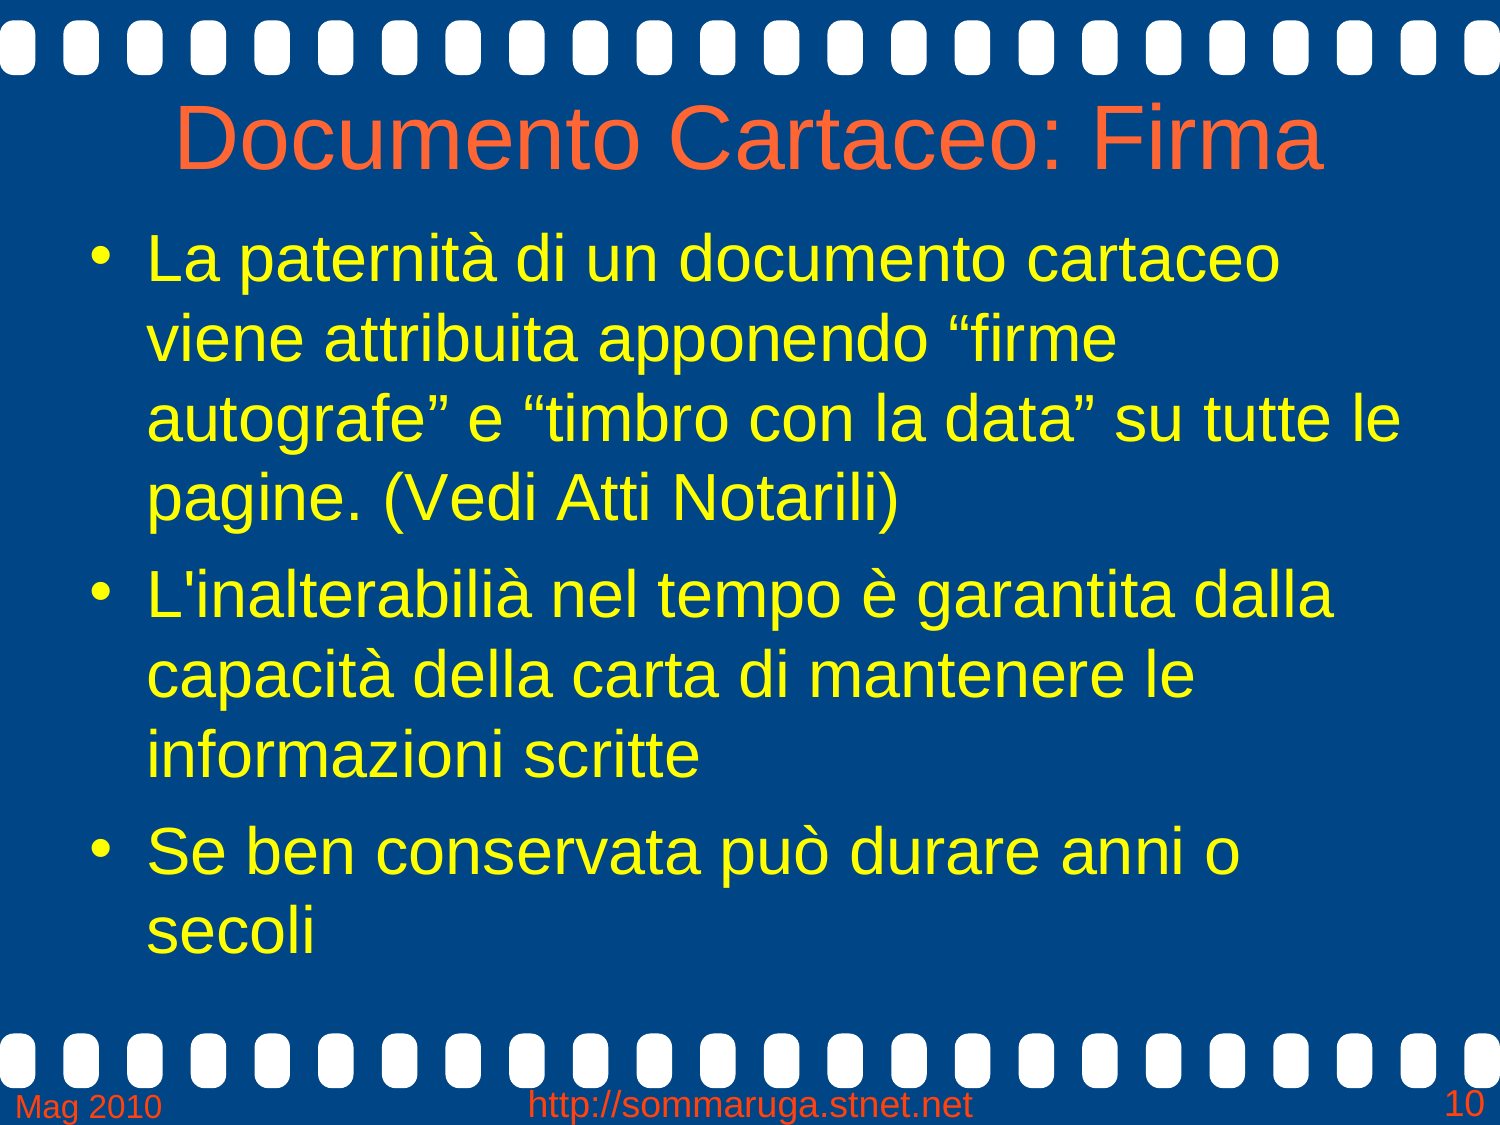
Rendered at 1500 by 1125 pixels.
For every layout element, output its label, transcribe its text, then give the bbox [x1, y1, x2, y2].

title Documento Cartaceo: Firma [75, 70, 1426, 196]
list La paternità di un documento cartaceo viene attribuita apponendo “firme autografe” e “timbro con la data” su tutte le pagine. (Vedi Atti Notarili) L'inalterabilià nel tempo è garantita dalla capacità della carta di mantenere le informazioni scritte Se ben conservata può durare anni o secoli [75, 206, 1426, 1006]
